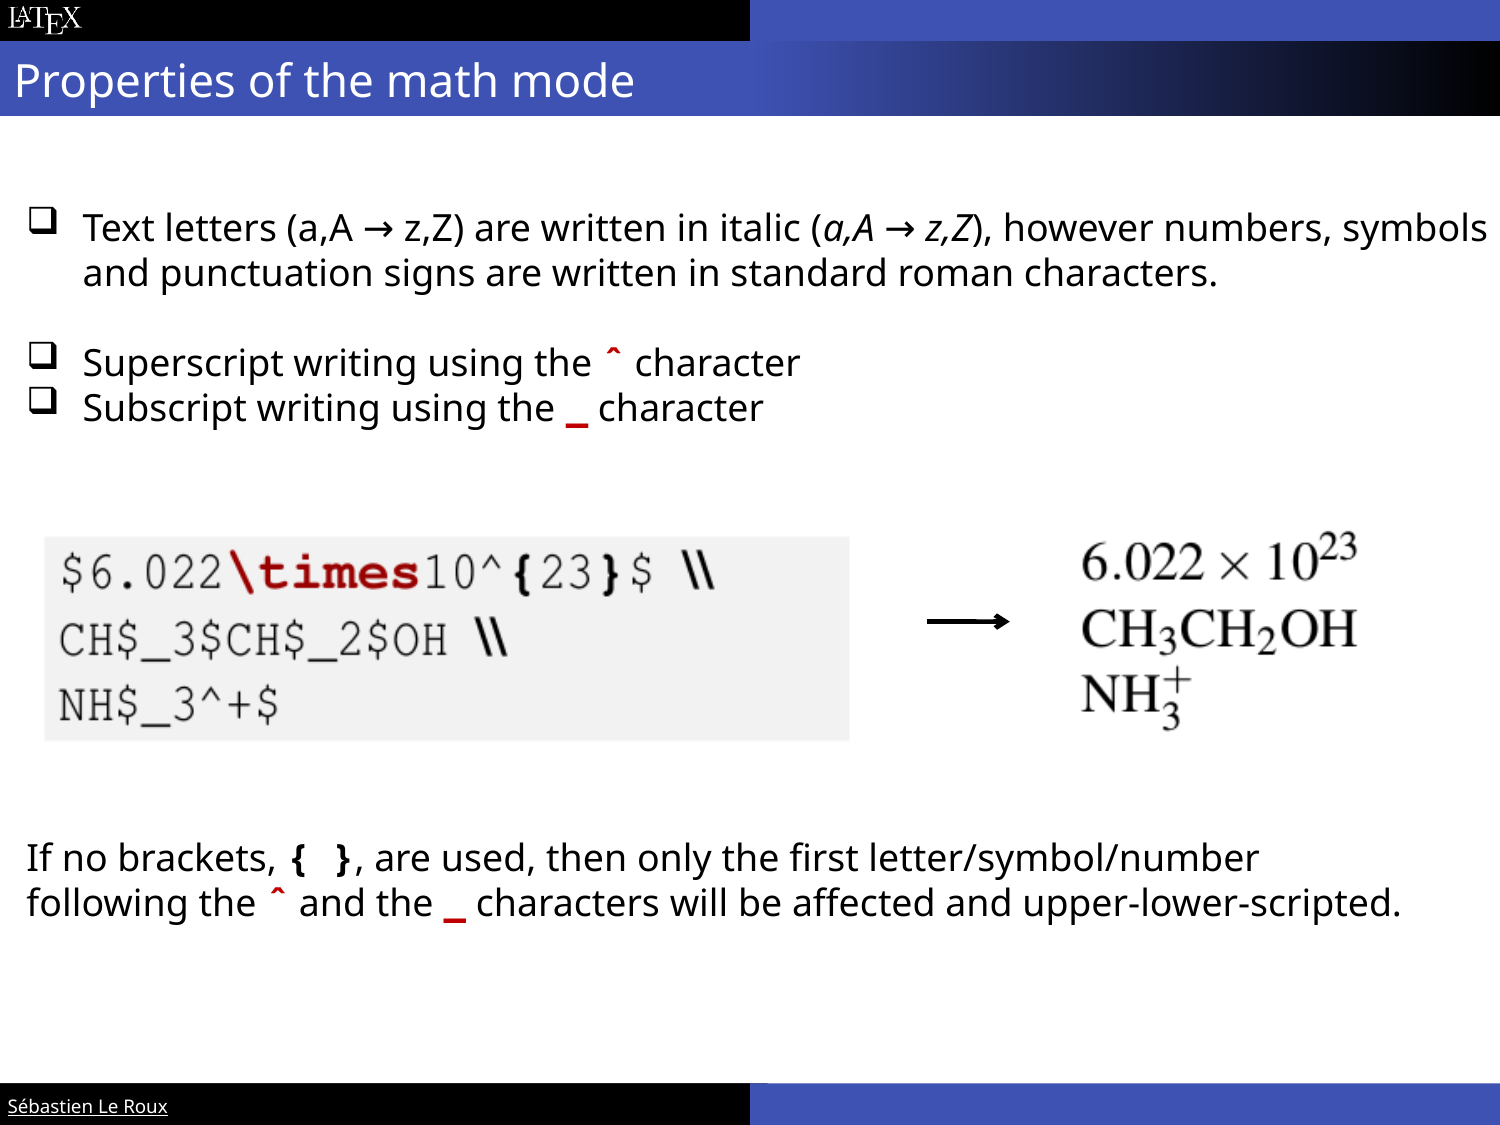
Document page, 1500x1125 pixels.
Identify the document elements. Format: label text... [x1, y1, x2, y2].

picture [17, 508, 875, 764]
picture [5, 3, 84, 37]
title Properties of the math mode [0, 41, 1500, 116]
picture [1033, 503, 1399, 752]
text_box Text letters (a,A → z,Z) are written in italic (a,A → z,Z), however numbers, symbols and punctuation signs are written in standard roman characters. Superscript writing using the ˆ character Subscript writing using the _ character If no brackets, { }, are used, then only the first letter/symbol/number following the ˆ and the _ characters will be affected and upper-lower-scripted. [11, 196, 1500, 932]
